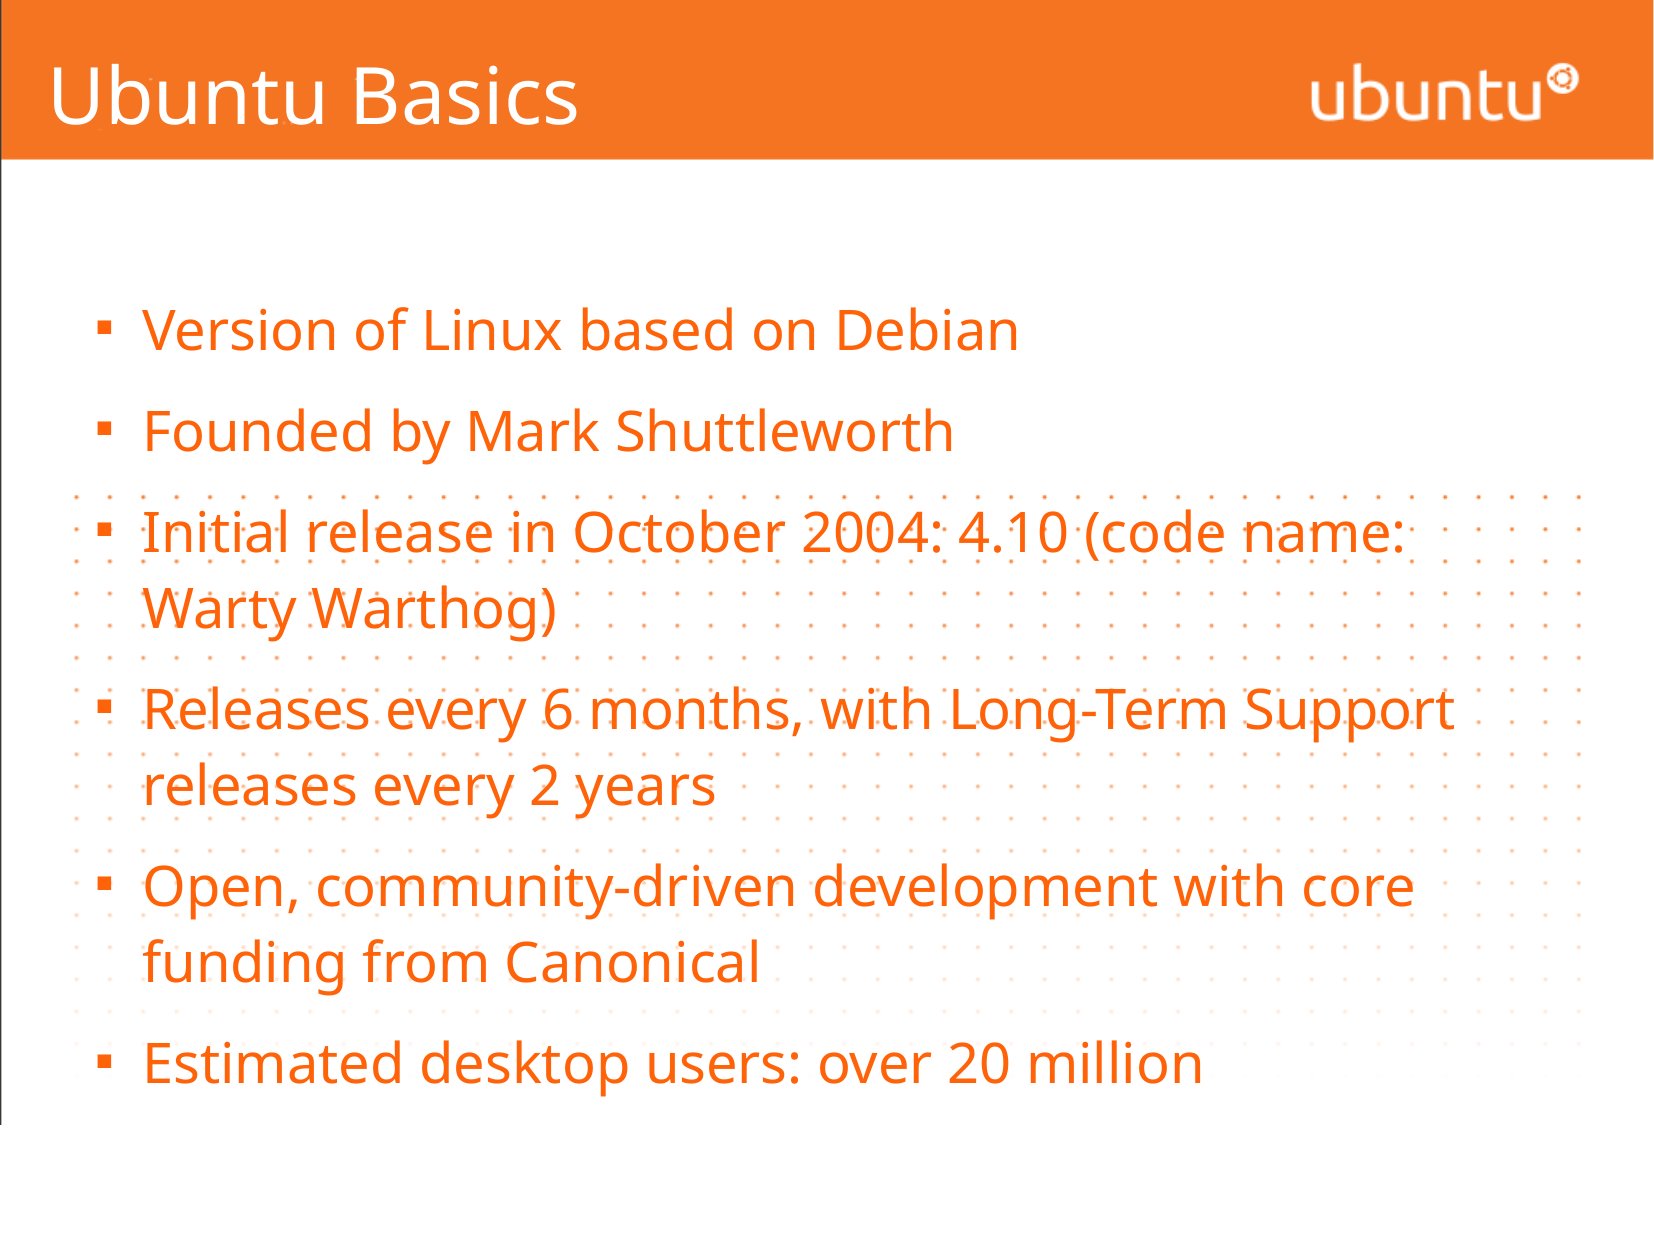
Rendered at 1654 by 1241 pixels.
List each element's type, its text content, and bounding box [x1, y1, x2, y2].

title Ubuntu Basics [47, 29, 1276, 158]
picture [0, 0, 1654, 1125]
list Version of Linux based on Debian Founded by Mark Shuttleworth Initial release in October 2004: 4.10 (code name: Warty Warthog) Releases every 6 months, with Long-Term Support releases every 2 years Open, community-driven development with core funding from Canonical Estimated desktop users: over 20 million [82, 290, 1571, 1109]
